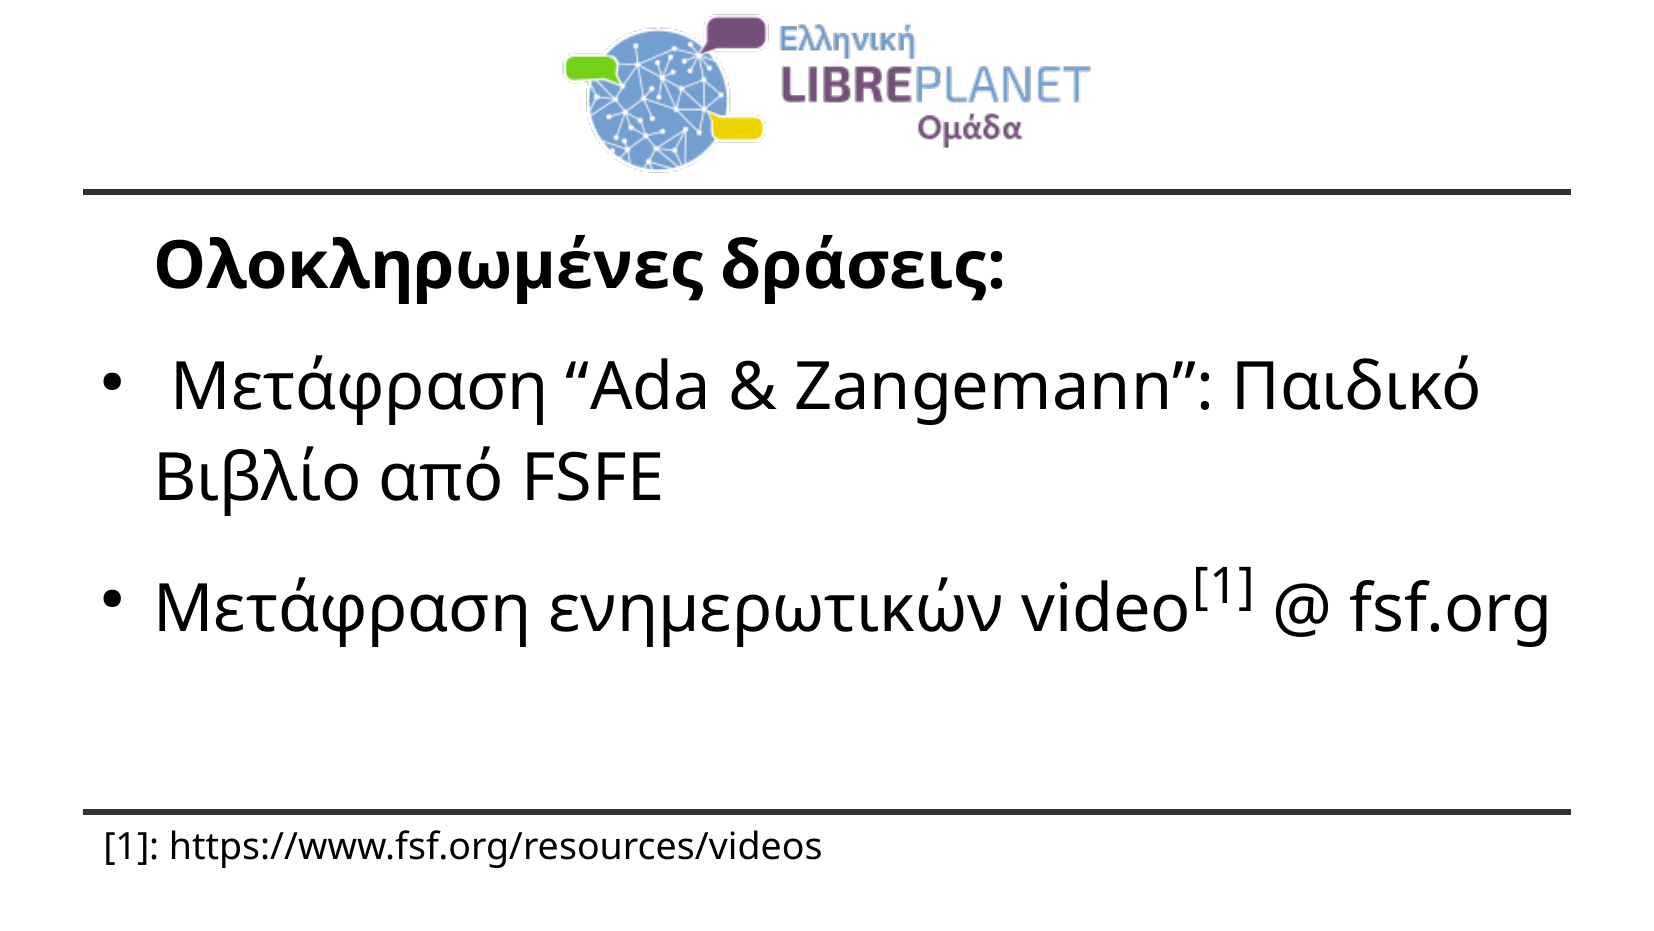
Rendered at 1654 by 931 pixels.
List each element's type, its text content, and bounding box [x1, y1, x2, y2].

text_box [1]: https://www.fsf.org/resources/videos [88, 812, 1329, 879]
list Ολοκληρωμένες δράσεις: Μετάφραση “Ada & Zangemann”: Παιδικό Βιβλίο από FSFE Μετάφραση ενημερωτικών video[1] @ fsf.org [82, 217, 1571, 758]
picture [560, 10, 1094, 178]
